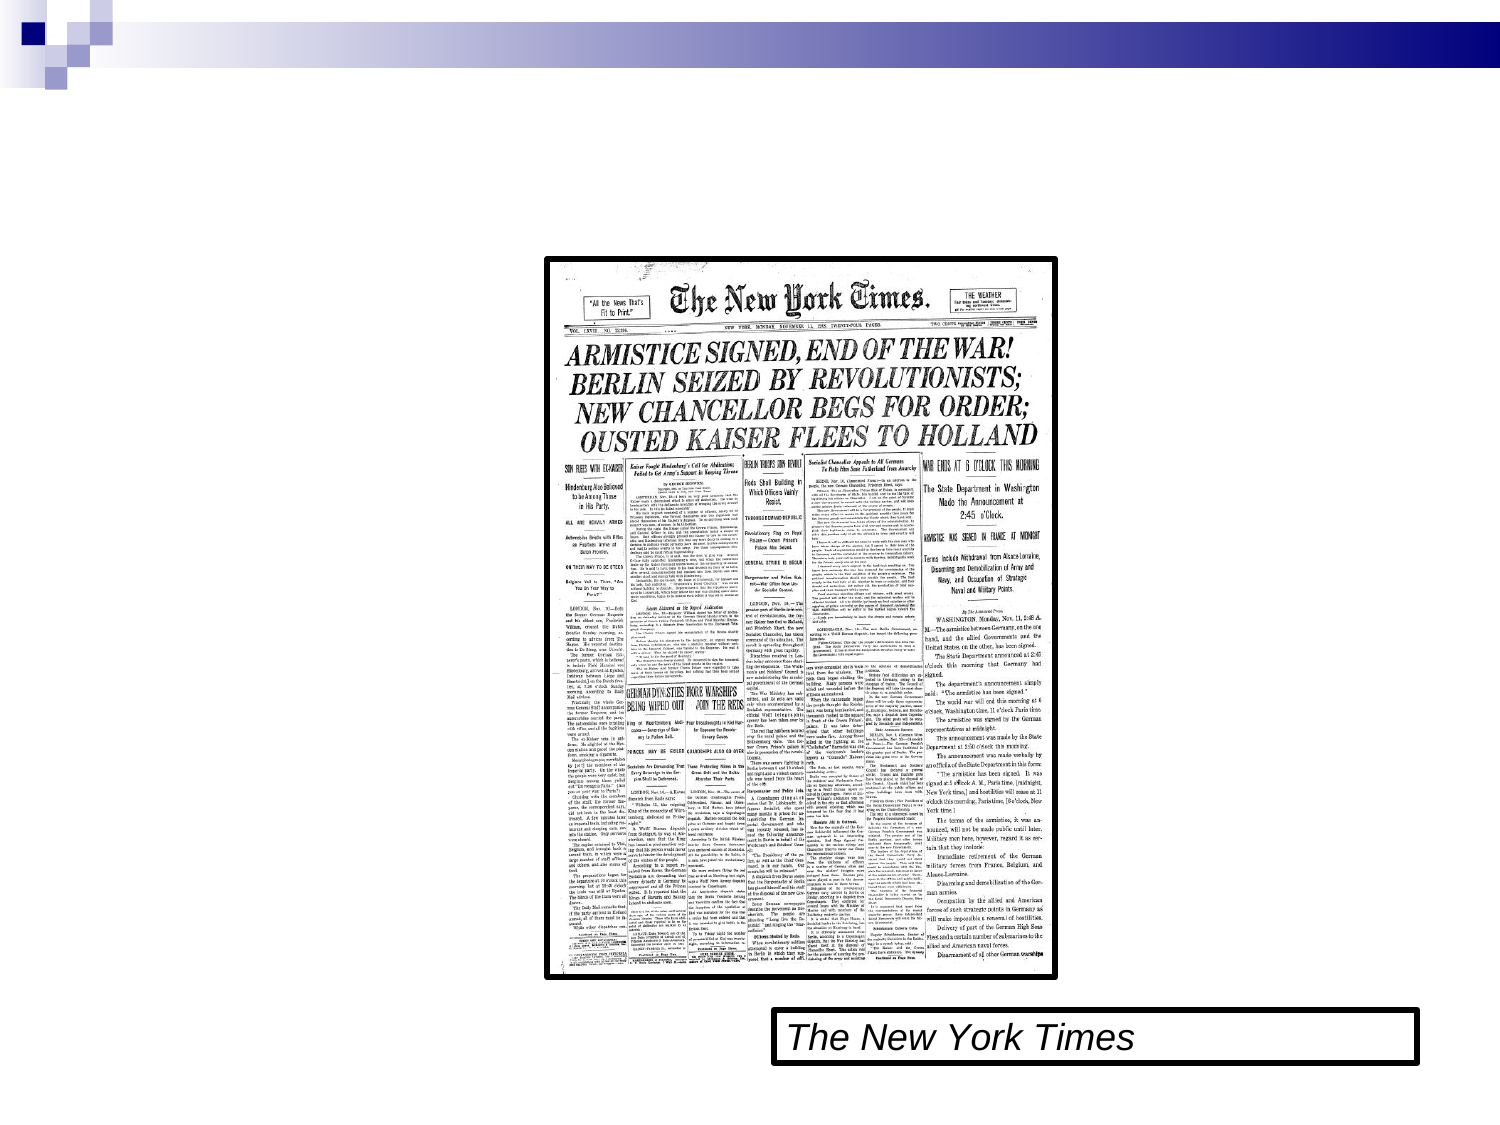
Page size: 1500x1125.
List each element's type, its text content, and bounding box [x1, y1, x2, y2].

text_box The New York Times [773, 1009, 1418, 1063]
picture [550, 261, 1053, 975]
